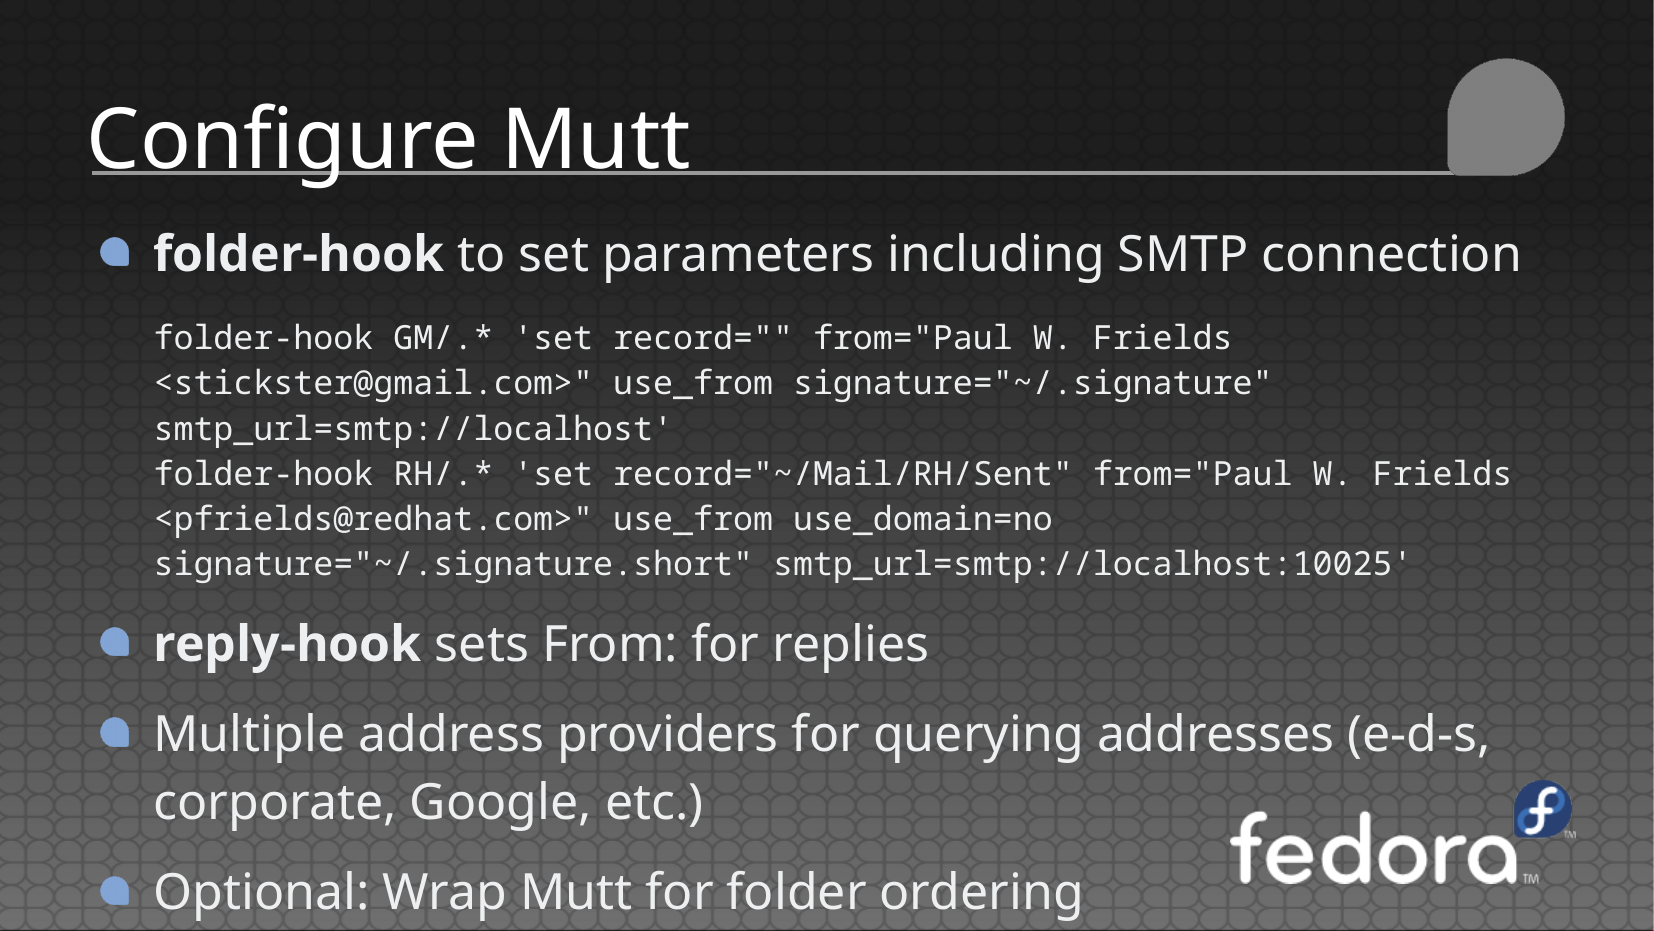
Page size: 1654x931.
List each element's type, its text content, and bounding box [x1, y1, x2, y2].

title Configure Mutt [86, 84, 1576, 187]
picture [0, 0, 1654, 931]
list folder-hook to set parameters including SMTP connection folder-hook GM/.* 'set record="" from="Paul W. Frields <stickster@gmail.com>" use_from signature="~/.signature" smtp_url=smtp://localhost' folder-hook RH/.* 'set record="~/Mail/RH/Sent" from="Paul W. Frields <pfrields@redhat.com>" use_from use_domain=no signature="~/.signature.short" smtp_url=smtp://localhost:10025' reply-hook sets From: for replies Multiple address providers for querying addresses (e-d-s, corporate, Google, etc.) Optional: Wrap Mutt for folder ordering [82, 217, 1571, 831]
